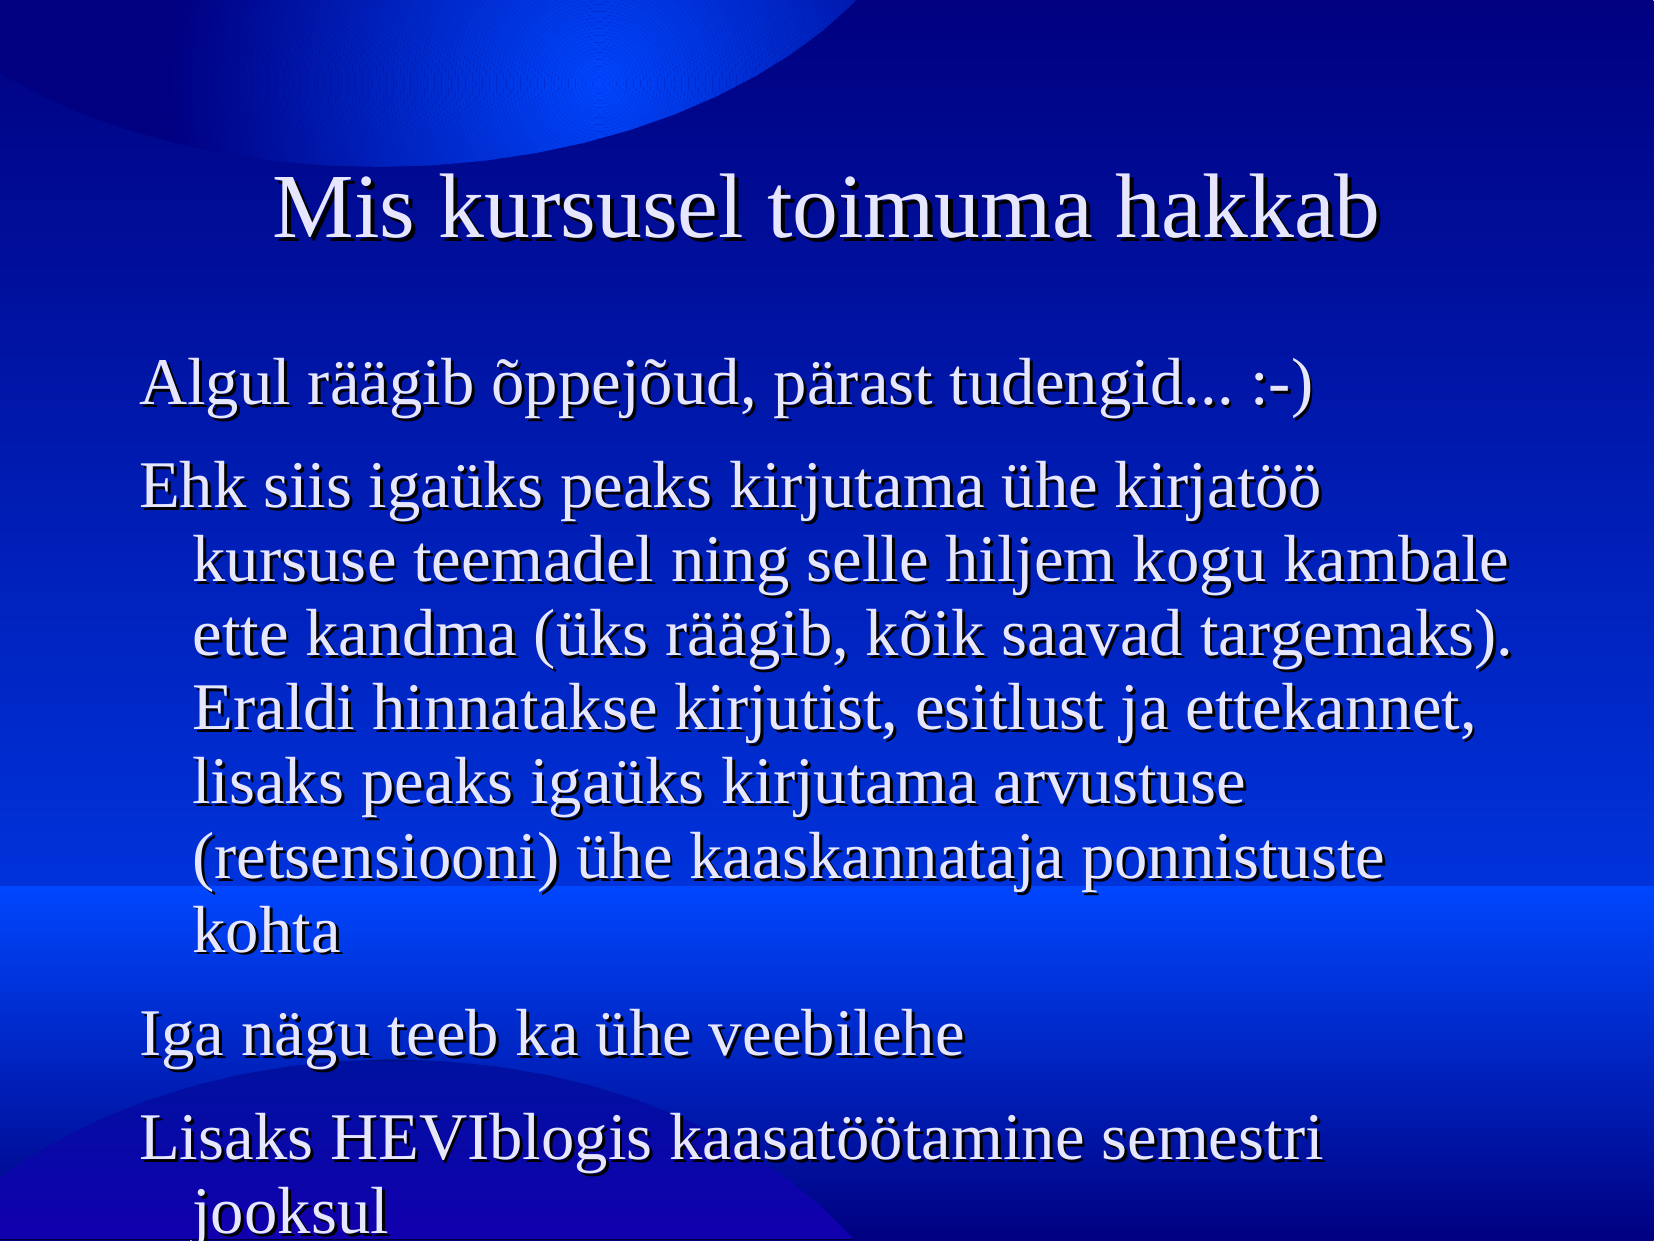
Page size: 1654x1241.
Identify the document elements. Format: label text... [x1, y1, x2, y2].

title Mis kursusel toimuma hakkab [121, 102, 1534, 311]
list Algul räägib õppejõud, pärast tudengid... :-) Ehk siis igaüks peaks kirjutama ühe kirjatöö kursuse teemadel ning selle hiljem kogu kambale ette kandma (üks räägib, kõik saavad targemaks). Eraldi hinnatakse kirjutist, esitlust ja ettekannet, lisaks peaks igaüks kirjutama arvustuse (retsensiooni) ühe kaaskannataja ponnistuste kohta Iga nägu teeb ka ühe veebilehe Lisaks HEVIblogis kaasatöötamine semestri jooksul [121, 344, 1534, 1241]
